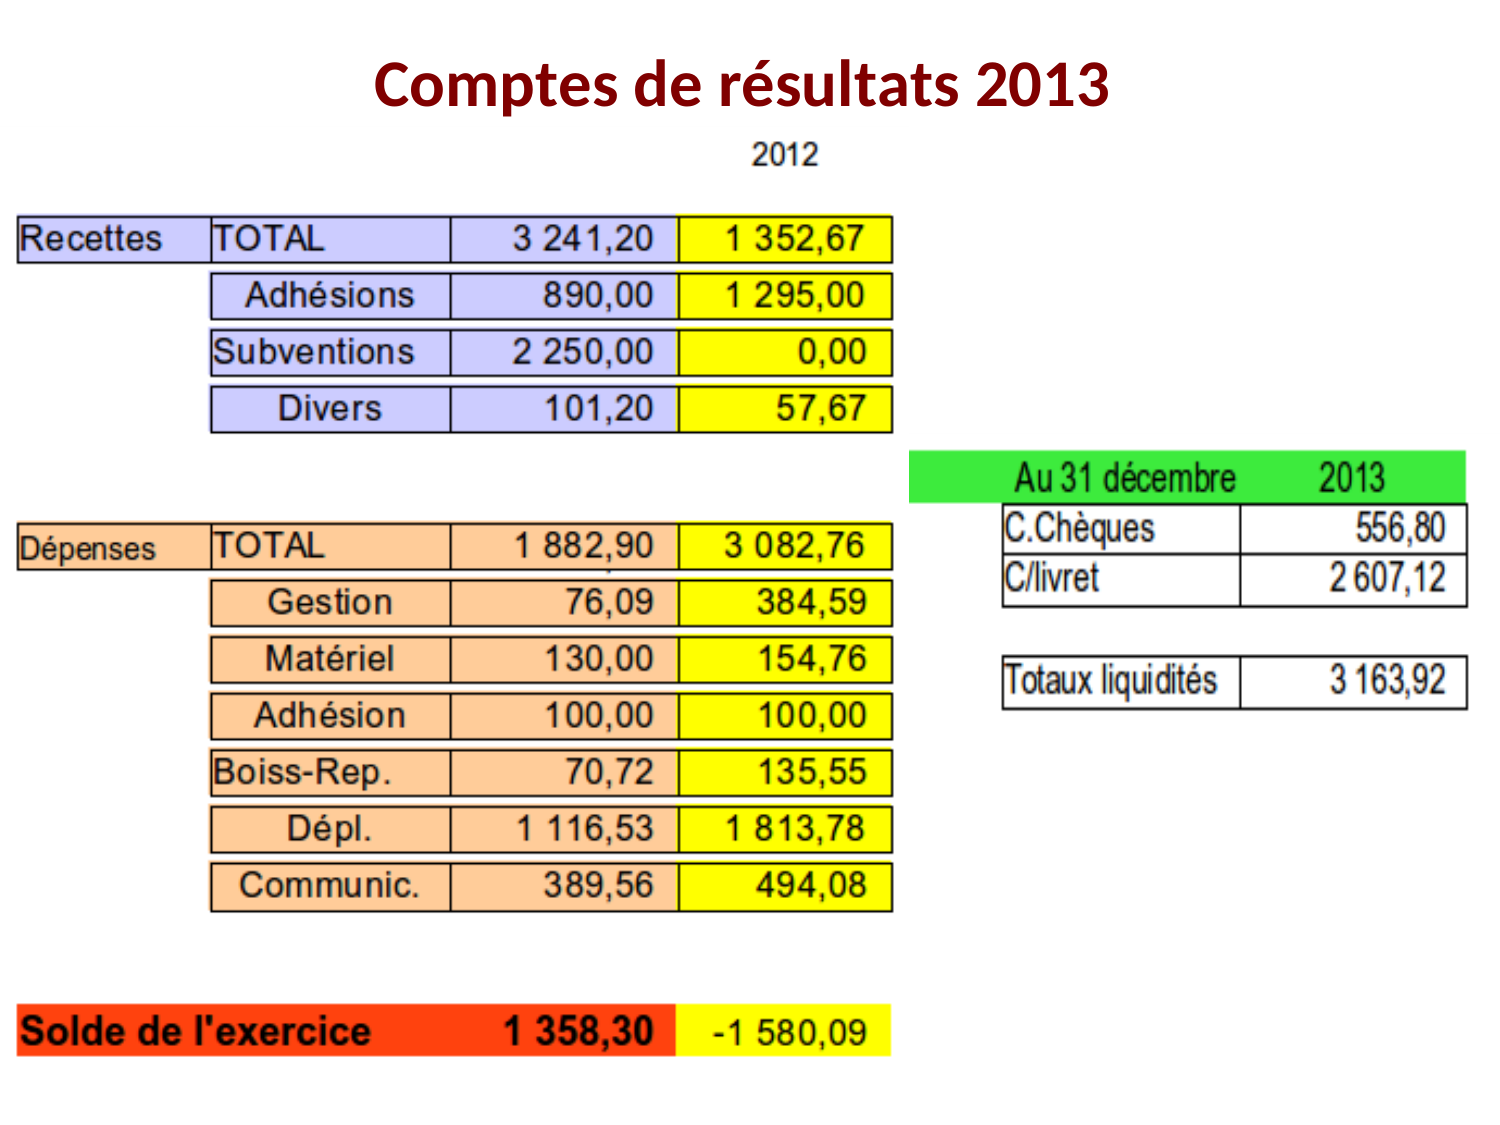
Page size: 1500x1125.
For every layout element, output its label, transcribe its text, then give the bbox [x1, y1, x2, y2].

picture [0, 125, 1500, 1072]
text_box Comptes de résultats 2013 [75, 45, 1426, 114]
